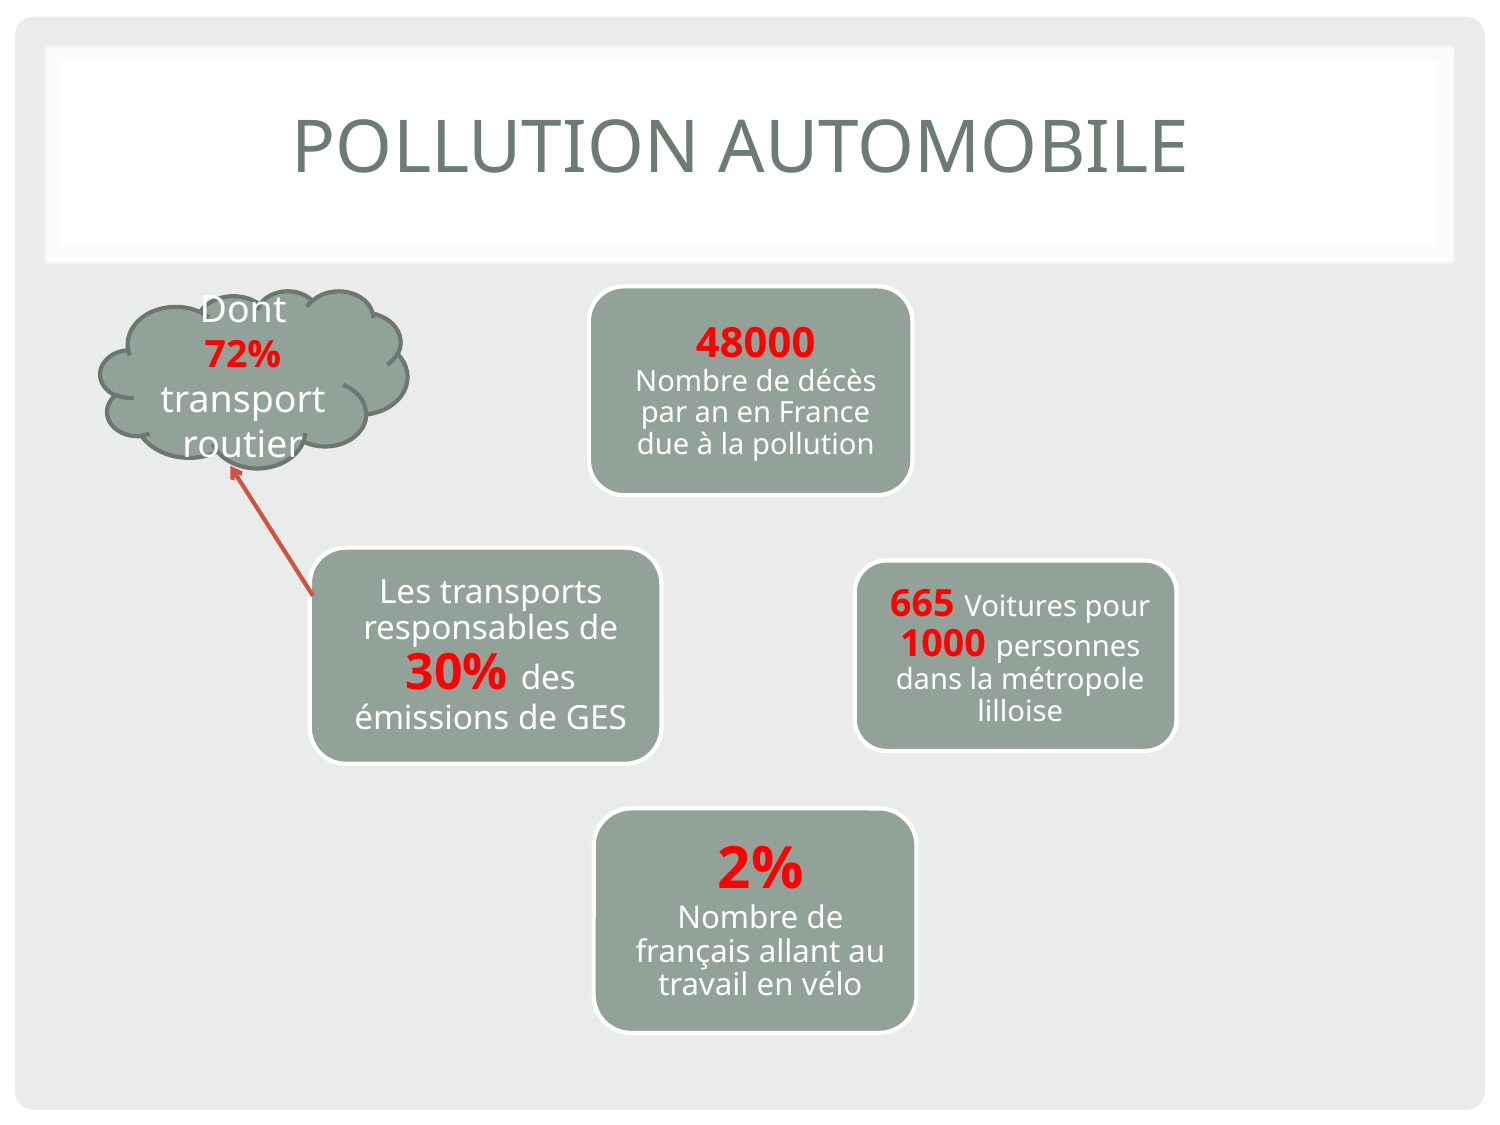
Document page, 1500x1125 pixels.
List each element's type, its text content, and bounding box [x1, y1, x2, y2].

text_box 48000 Nombre de décès par an en France due à la pollution [588, 286, 913, 496]
text_box 665 Voitures pour 1000 personnes dans la métropole lilloise [854, 560, 1177, 751]
title POLLUTION AUTOMOBILE [69, 66, 1412, 220]
text_box Dont 72% transport routier [100, 291, 408, 469]
text_box 2% Nombre de français allant au travail en vélo [593, 808, 917, 1033]
text_box Les transports responsables de 30% des émissions de GES [309, 547, 662, 764]
